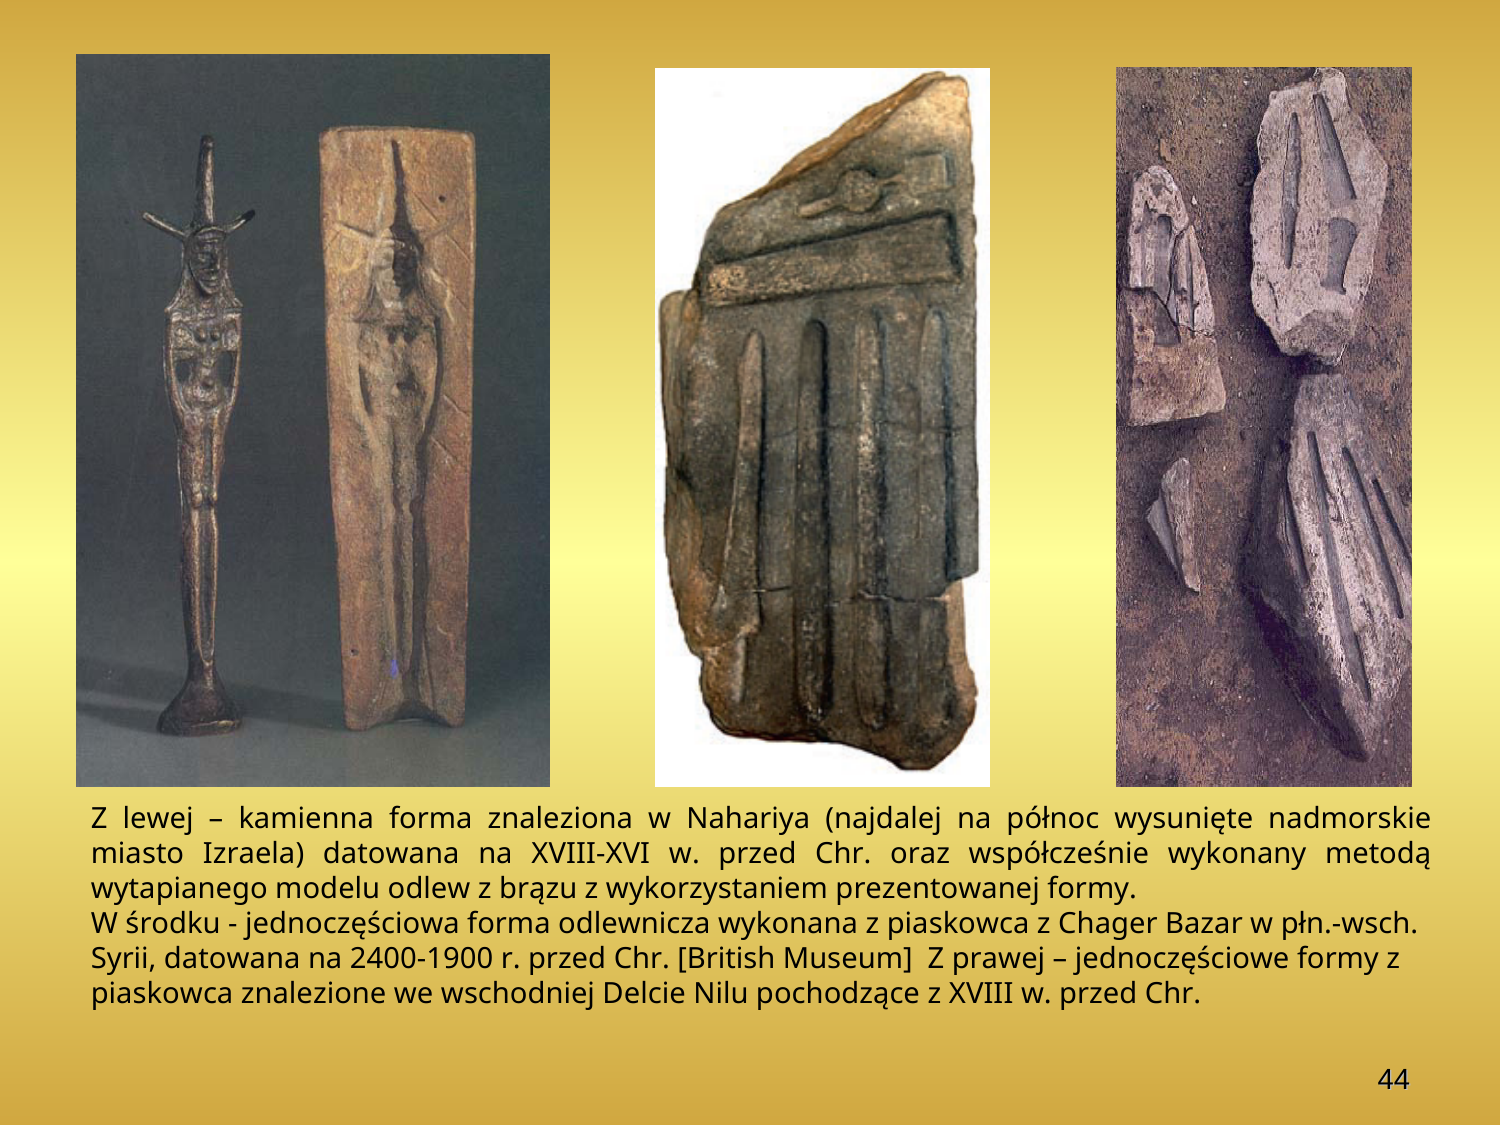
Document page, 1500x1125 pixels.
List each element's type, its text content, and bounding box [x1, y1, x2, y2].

picture [1116, 67, 1412, 787]
picture [655, 68, 990, 787]
text_box <numer> [1074, 1024, 1426, 1103]
text_box Z lewej – kamienna forma znaleziona w Nahariya (najdalej na północ wysunięte nadmorskie miasto Izraela) datowana na XVIII-XVI w. przed Chr. oraz współcześnie wykonany metodą wytapianego modelu odlew z brązu z wykorzystaniem prezentowanej formy. W środku - jednoczęściowa forma odlewnicza wykonana z piaskowca z Chager Bazar w płn.‑wsch. Syrii, datowana na 2400-1900 r. przed Chr. [British Museum] Z prawej – jednoczęściowe formy z piaskowca znalezione we wschodniej Delcie Nilu pochodzące z XVIII w. przed Chr. [76, 791, 1448, 1017]
text_box [76, 54, 550, 788]
